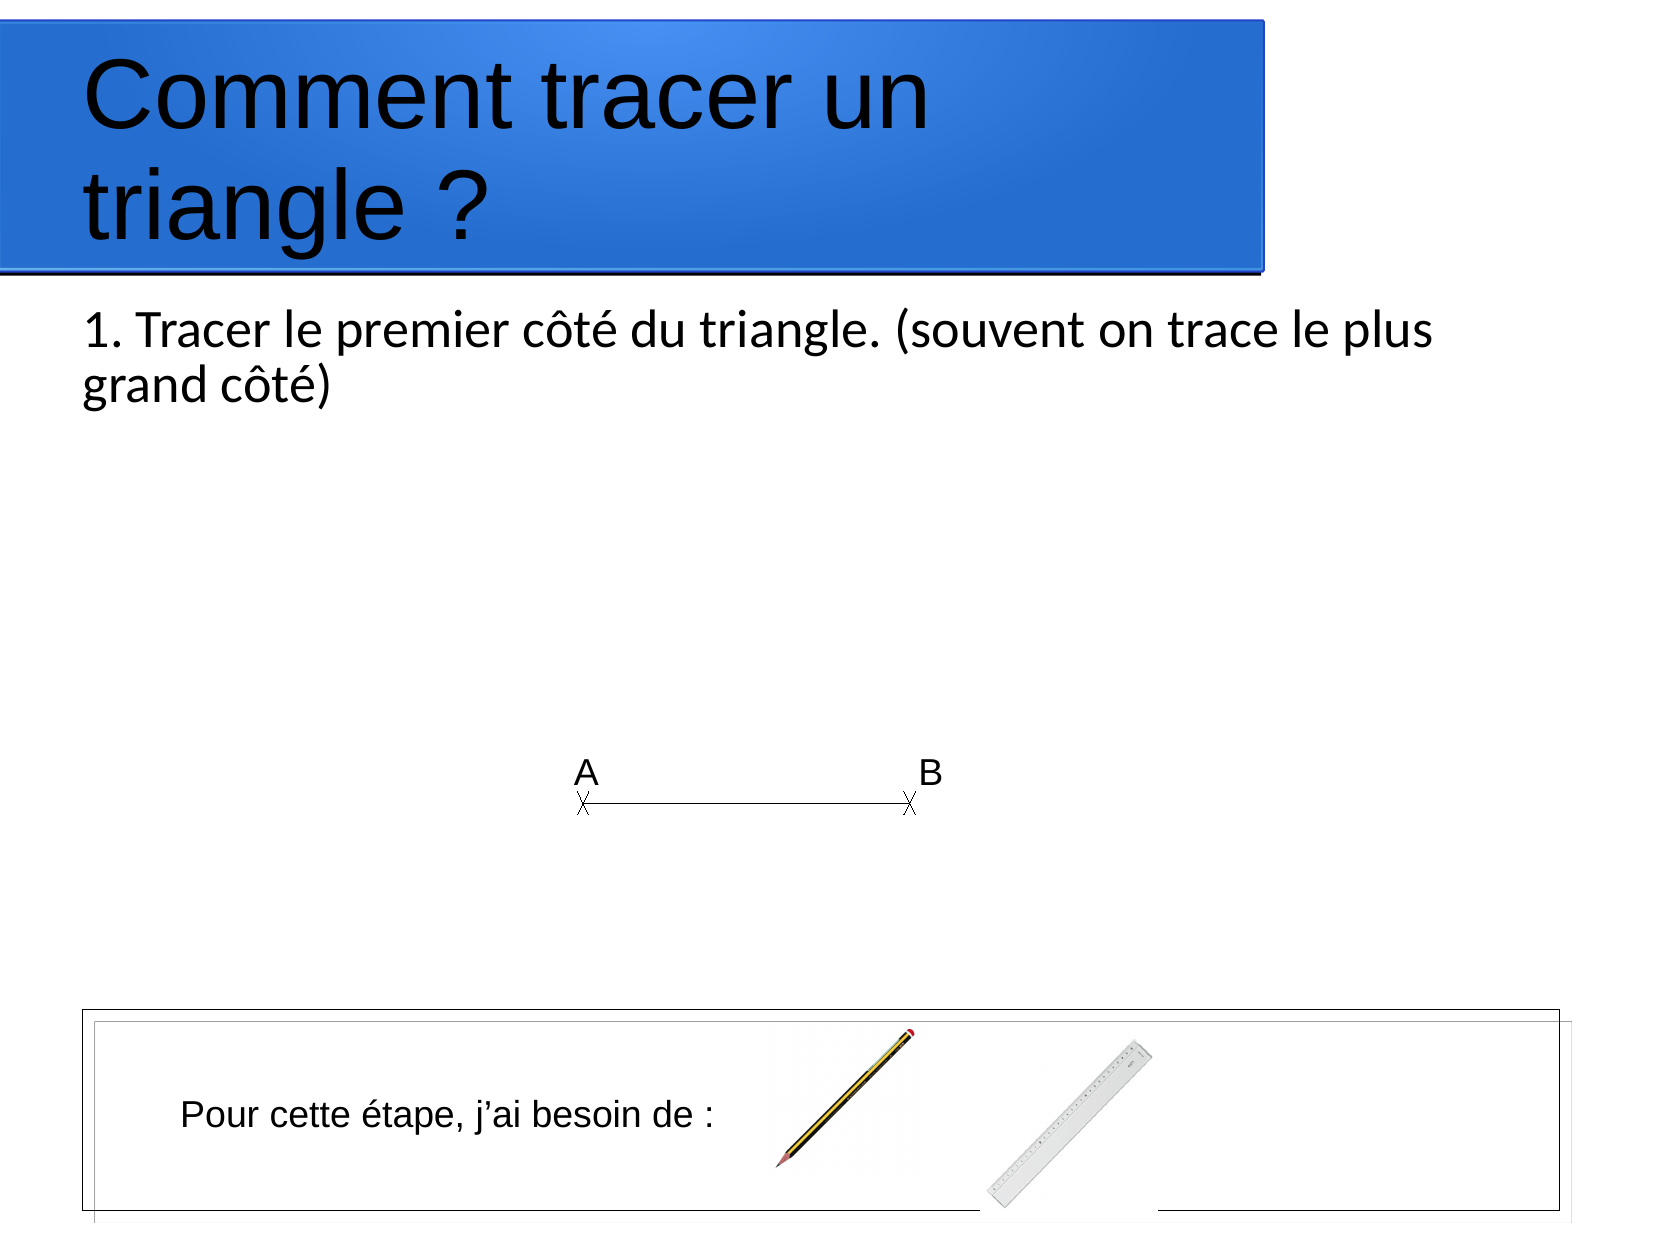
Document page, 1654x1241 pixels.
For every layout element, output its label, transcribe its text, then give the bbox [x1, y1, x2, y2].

title Comment tracer un triangle ? [82, 39, 1235, 261]
picture [980, 1033, 1158, 1211]
text_box A [565, 744, 589, 803]
text_box B [909, 744, 934, 803]
list 1. Tracer le premier côté du triangle. (souvent on trace le plus grand côté) [82, 307, 1571, 1027]
text_box [82, 1009, 1560, 1211]
